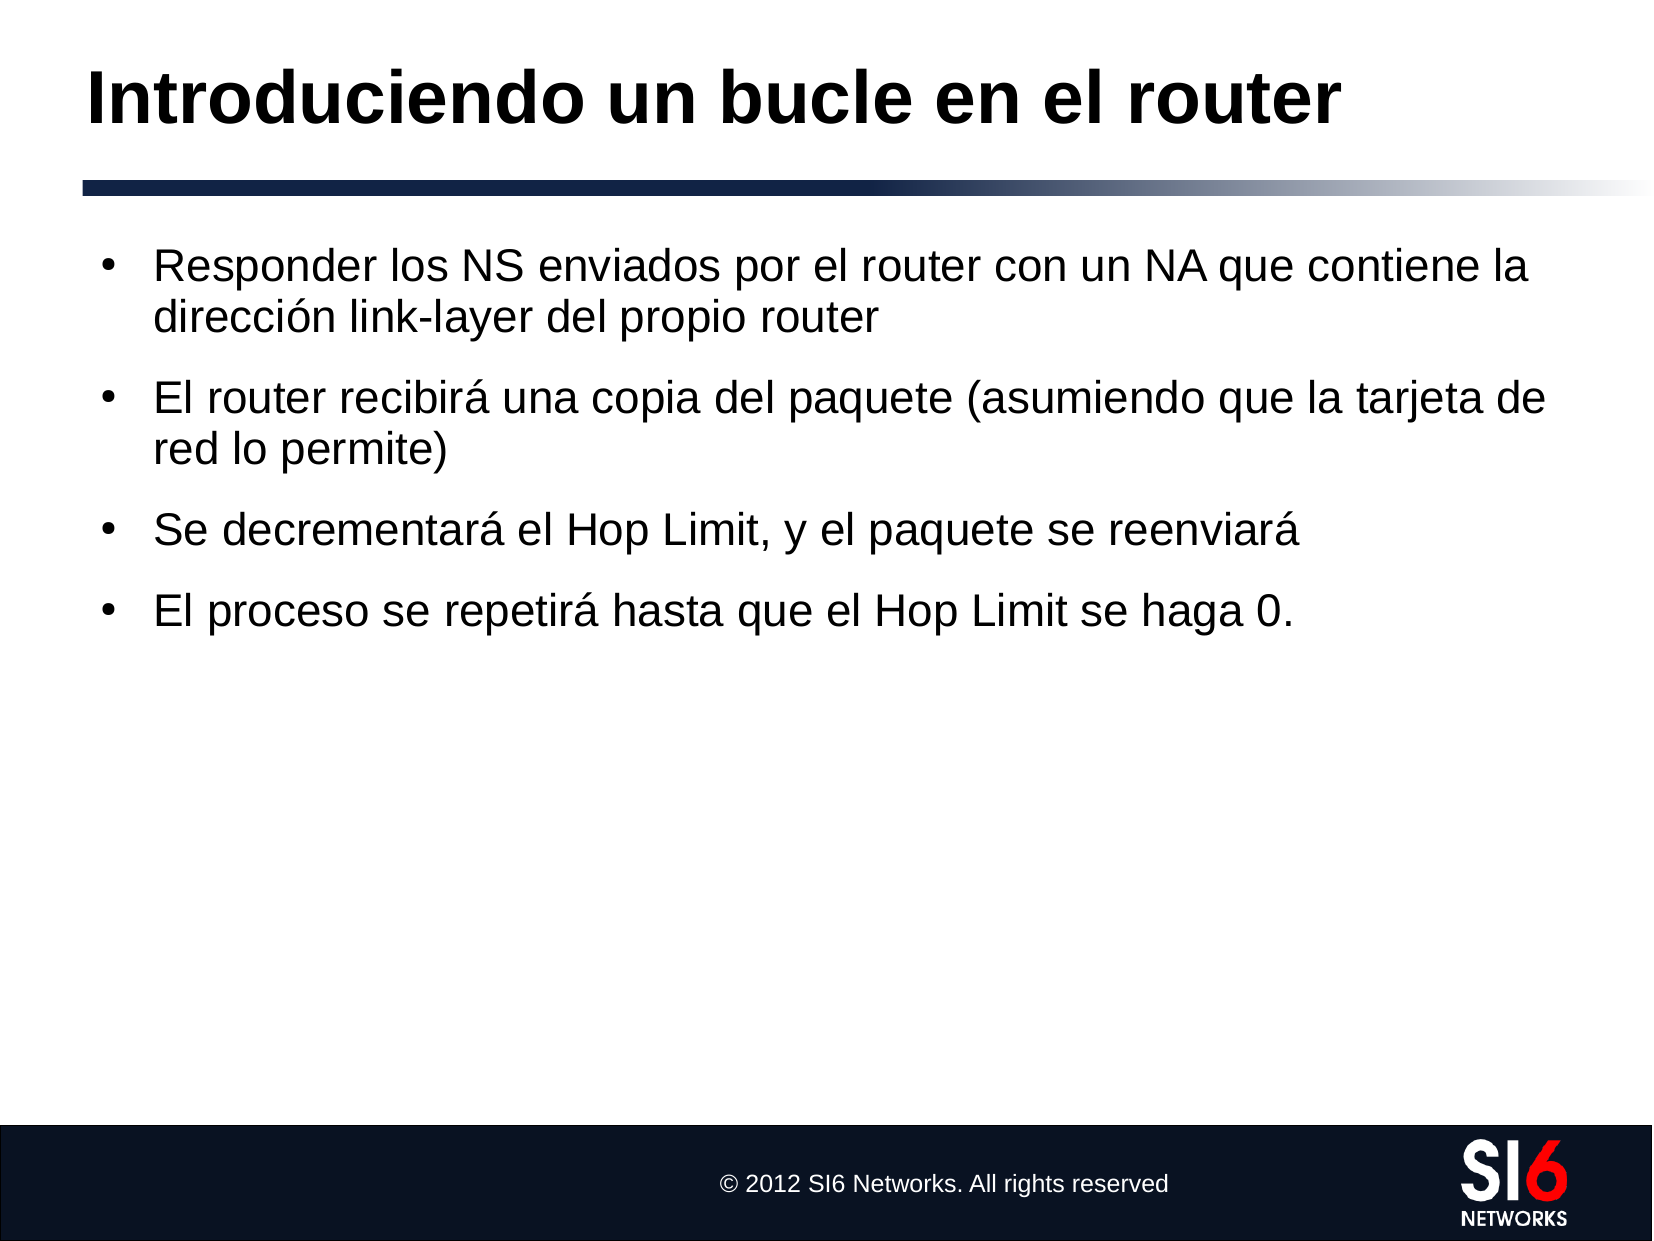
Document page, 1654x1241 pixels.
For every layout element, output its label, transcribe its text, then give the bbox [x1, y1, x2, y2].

list Responder los NS enviados por el router con un NA que contiene la dirección link-layer del propio router El router recibirá una copia del paquete (asumiendo que la tarjeta de red lo permite) Se decrementará el Hop Limit, y el paquete se reenviará El proceso se repetirá hasta que el Hop Limit se haga 0. [82, 240, 1571, 1059]
title Introduciendo un bucle en el router [86, 30, 1576, 166]
picture [1461, 1139, 1567, 1226]
